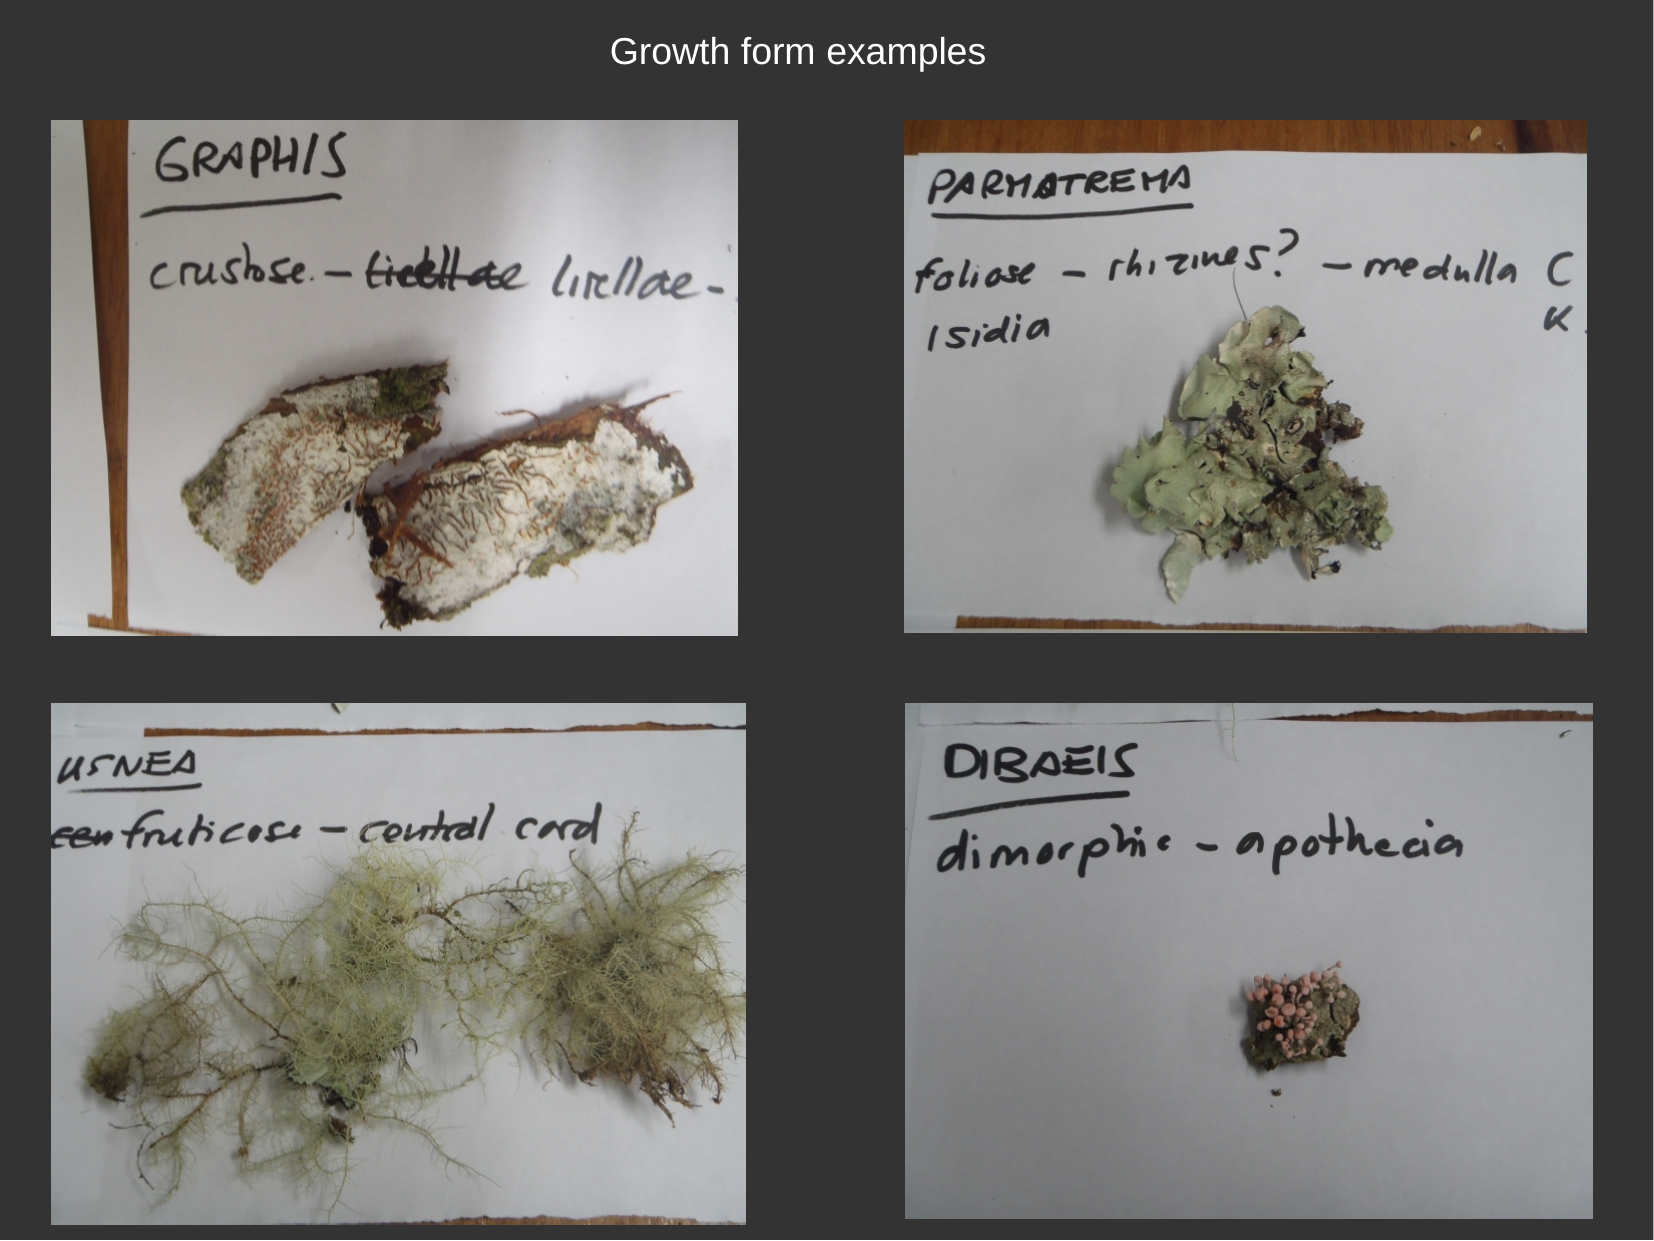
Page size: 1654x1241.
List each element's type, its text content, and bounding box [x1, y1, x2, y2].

picture [905, 703, 1593, 1219]
picture [904, 120, 1587, 633]
picture [51, 120, 738, 636]
text_box Growth form examples [194, 22, 1402, 80]
picture [51, 703, 746, 1225]
